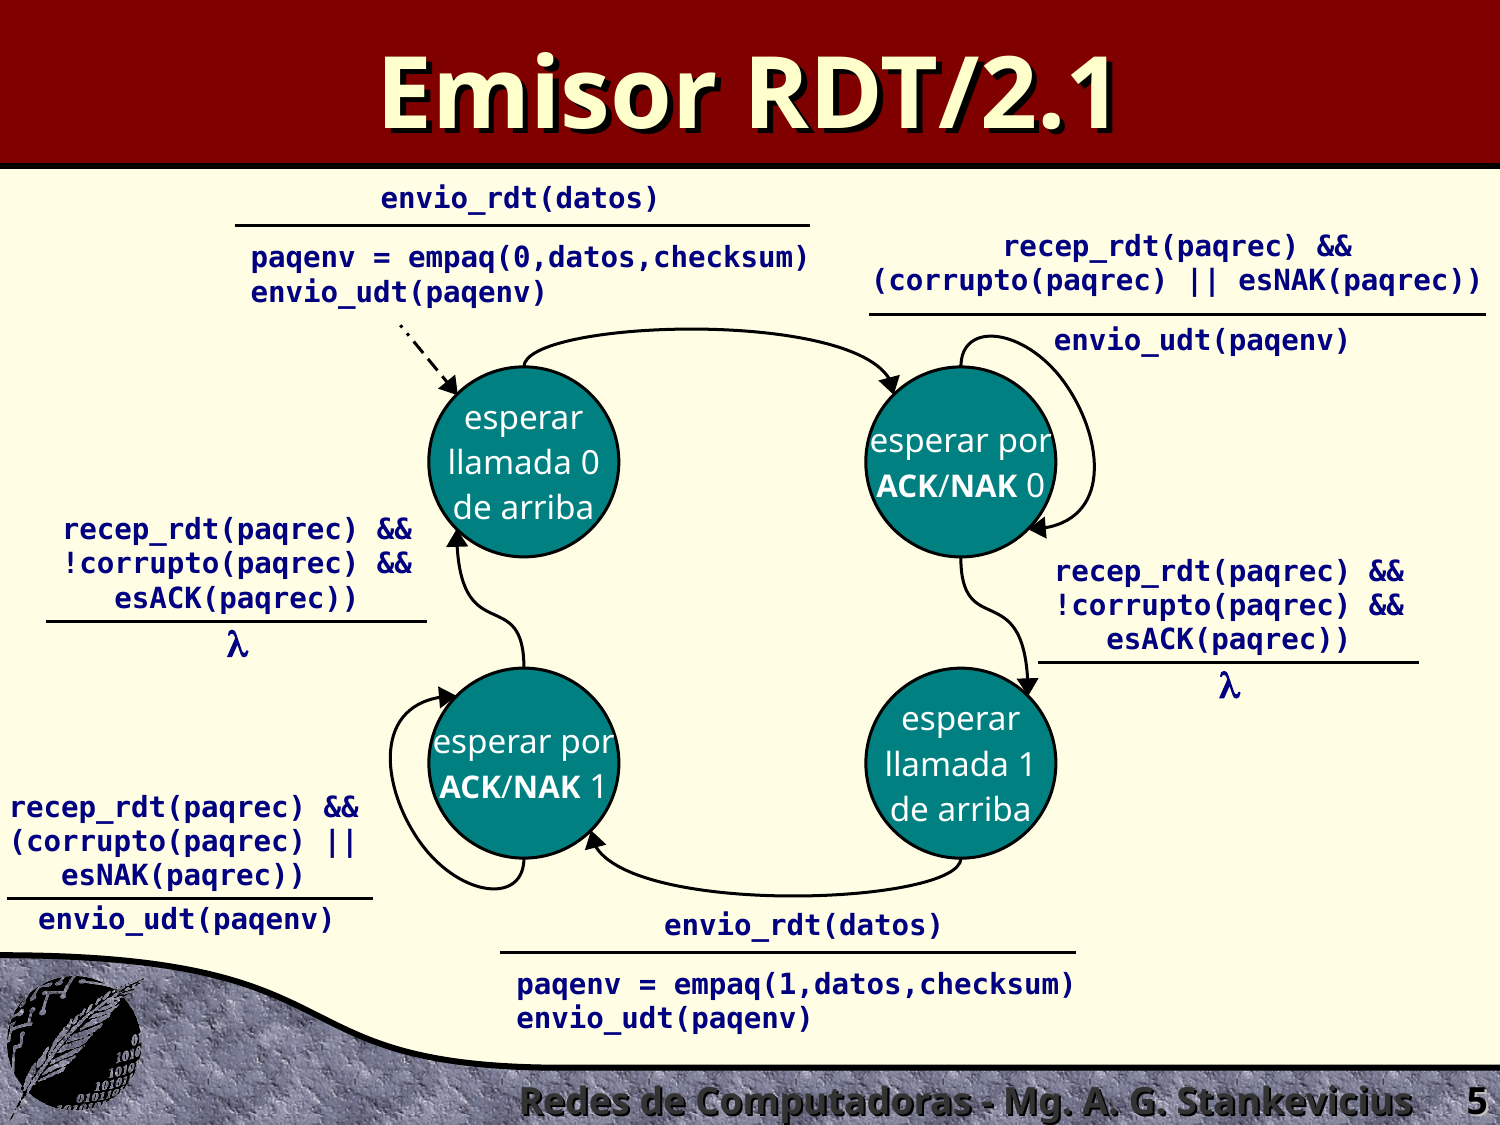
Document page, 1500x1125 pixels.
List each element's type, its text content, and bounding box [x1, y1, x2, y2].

picture [1047, 1100, 1054, 1110]
text_box  [1204, 664, 1257, 729]
picture [790, 1100, 795, 1110]
text_box envio_rdt(datos) [649, 900, 959, 950]
title Emisor RDT/2.1 [15, 5, 1485, 160]
text_box recep_rdt(paqrec) && (corrupto(paqrec) || esNAK(paqrec)) [856, 221, 1499, 305]
text_box paqenv = empaq(1,datos,checksum) envio_udt(paqenv) [501, 959, 1092, 1044]
text_box recep_rdt(paqrec) && !corrupto(paqrec) && esACK(paqrec)) [47, 505, 427, 623]
text_box paqenv = empaq(0,datos,checksum) envio_udt(paqenv) [235, 233, 826, 317]
text_box esperar por ACK/NAK 1 [428, 668, 619, 859]
picture [0, 959, 1500, 1125]
text_box  [212, 623, 264, 687]
text_box recep_rdt(paqrec) && (corrupto(paqrec) || esNAK(paqrec)) [0, 782, 374, 901]
text_box esperar llamada 0 de arriba [428, 366, 619, 557]
text_box envio_udt(paqenv) [23, 901, 351, 944]
text_box envio_udt(paqenv) [1039, 316, 1367, 366]
text_box esperar llamada 1 de arriba [865, 668, 1056, 859]
text_box esperar por ACK/NAK 0 [865, 366, 1056, 557]
text_box envio_rdt(datos) [365, 174, 676, 224]
text_box recep_rdt(paqrec) && !corrupto(paqrec) && esACK(paqrec)) [1039, 546, 1419, 664]
